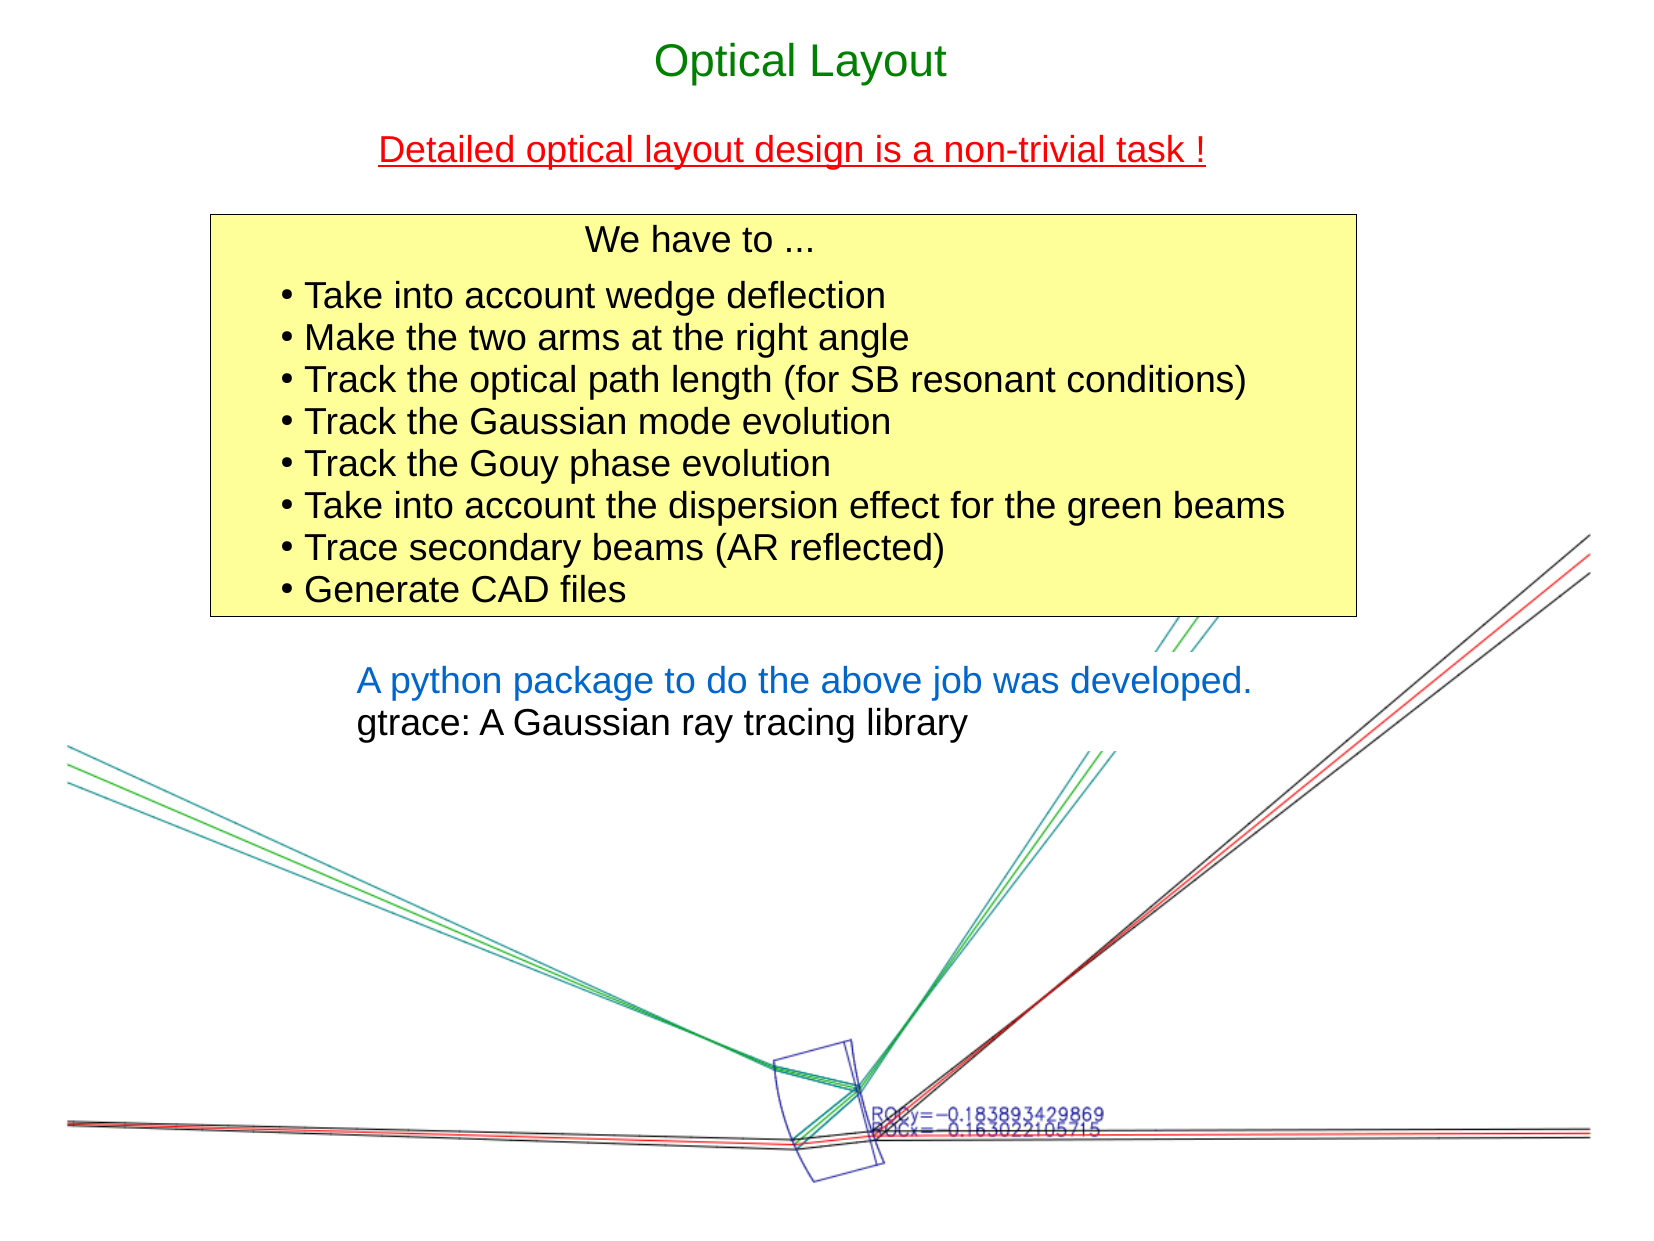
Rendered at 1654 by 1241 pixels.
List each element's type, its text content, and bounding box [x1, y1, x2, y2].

text_box A python package to do the above job was developed. gtrace: A Gaussian ray tracing library [341, 652, 1269, 752]
text_box [831, 214, 1357, 617]
text_box Take into account wedge deflection Make the two arms at the right angle Track the optical path length (for SB resonant conditions) Track the Gaussian mode evolution Track the Gouy phase evolution Take into account the dispersion effect for the green beams Trace secondary beams (AR reflected) Generate CAD files [265, 267, 1301, 618]
text_box We have to ... [570, 211, 831, 269]
picture [62, 502, 1595, 1223]
text_box [210, 214, 570, 617]
text_box Detailed optical layout design is a non-trivial task ! [363, 121, 1221, 178]
text_box Optical Layout [639, 27, 963, 94]
